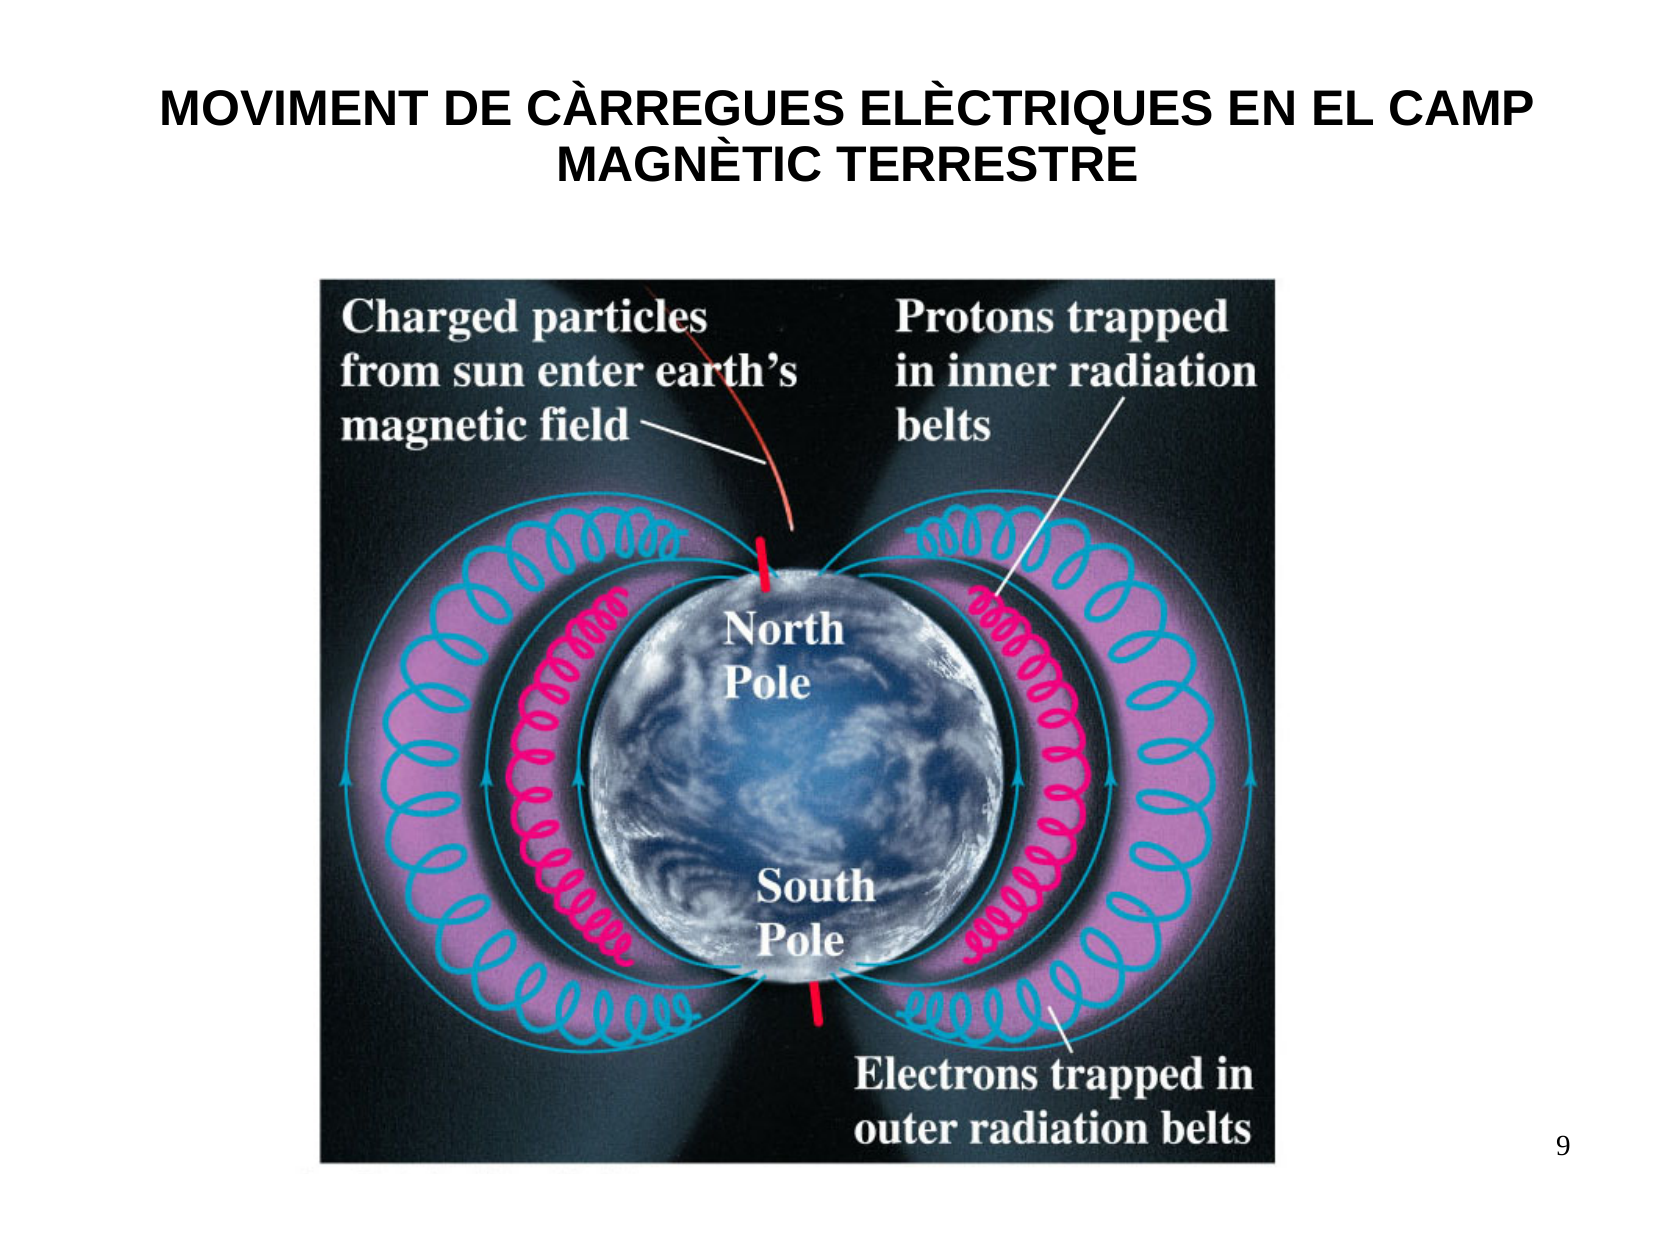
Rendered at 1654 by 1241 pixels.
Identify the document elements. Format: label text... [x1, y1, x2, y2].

picture [292, 266, 1298, 1174]
text_box MOVIMENT DE CÀRREGUES ELÈCTRIQUES EN EL CAMP MAGNÈTIC TERRESTRE [84, 73, 1611, 200]
